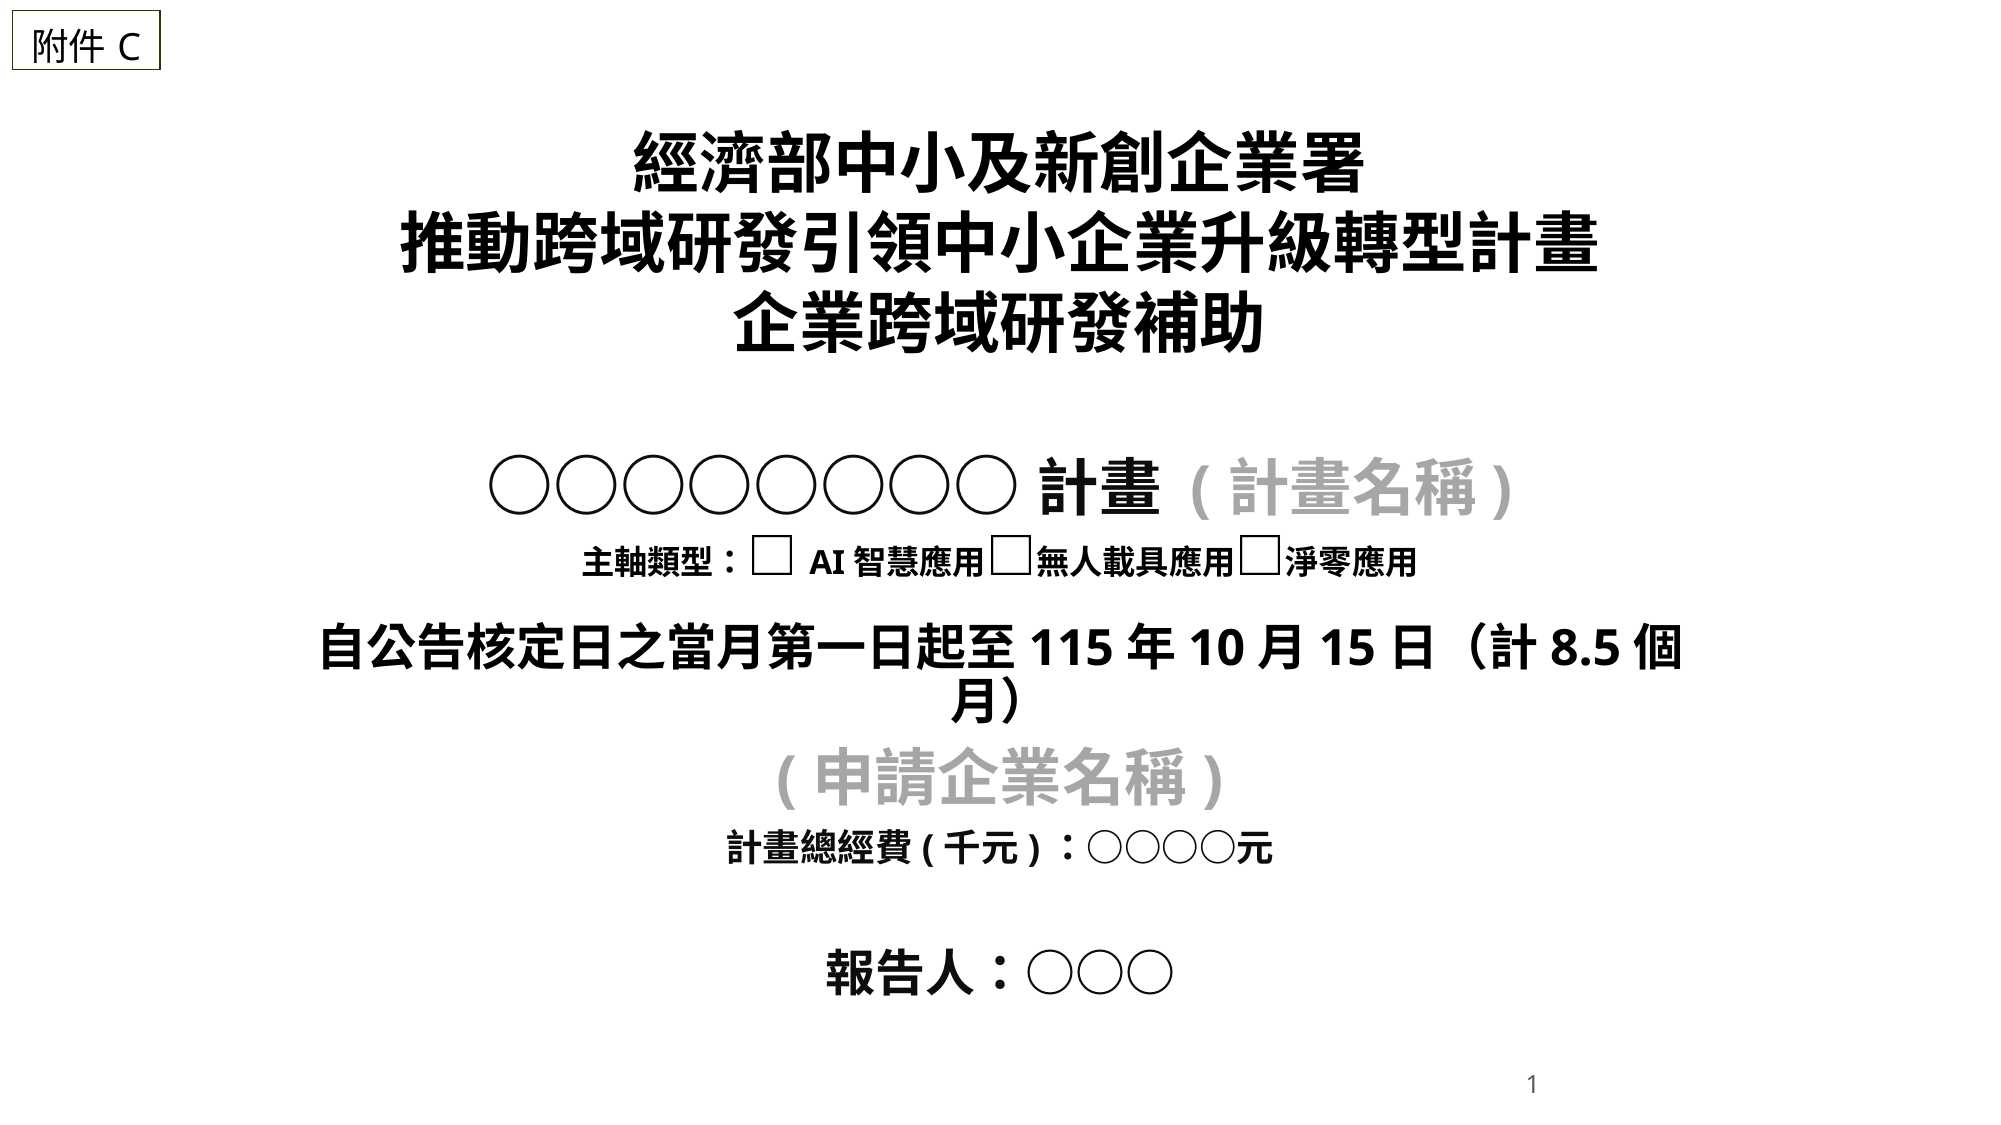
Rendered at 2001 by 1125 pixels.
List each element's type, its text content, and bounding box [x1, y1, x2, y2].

text_box 經濟部中小及新創企業署 推動跨域研發引領中小企業升級轉型計畫 企業跨域研發補助 [332, 105, 1668, 445]
text_box 1 [1510, 1061, 1961, 1097]
text_box ○○○○○○○○計畫 (計畫名稱) 主軸類型：□AI智慧應用□無人載具應用□淨零應用 自公告核定日之當月第一日起至115年10月15日（計8.5個月） (申請企業名稱) 計畫總經費(千元)：○○○○元 報告人：○○○ [297, 445, 1703, 933]
text_box 附件C [12, 10, 161, 70]
